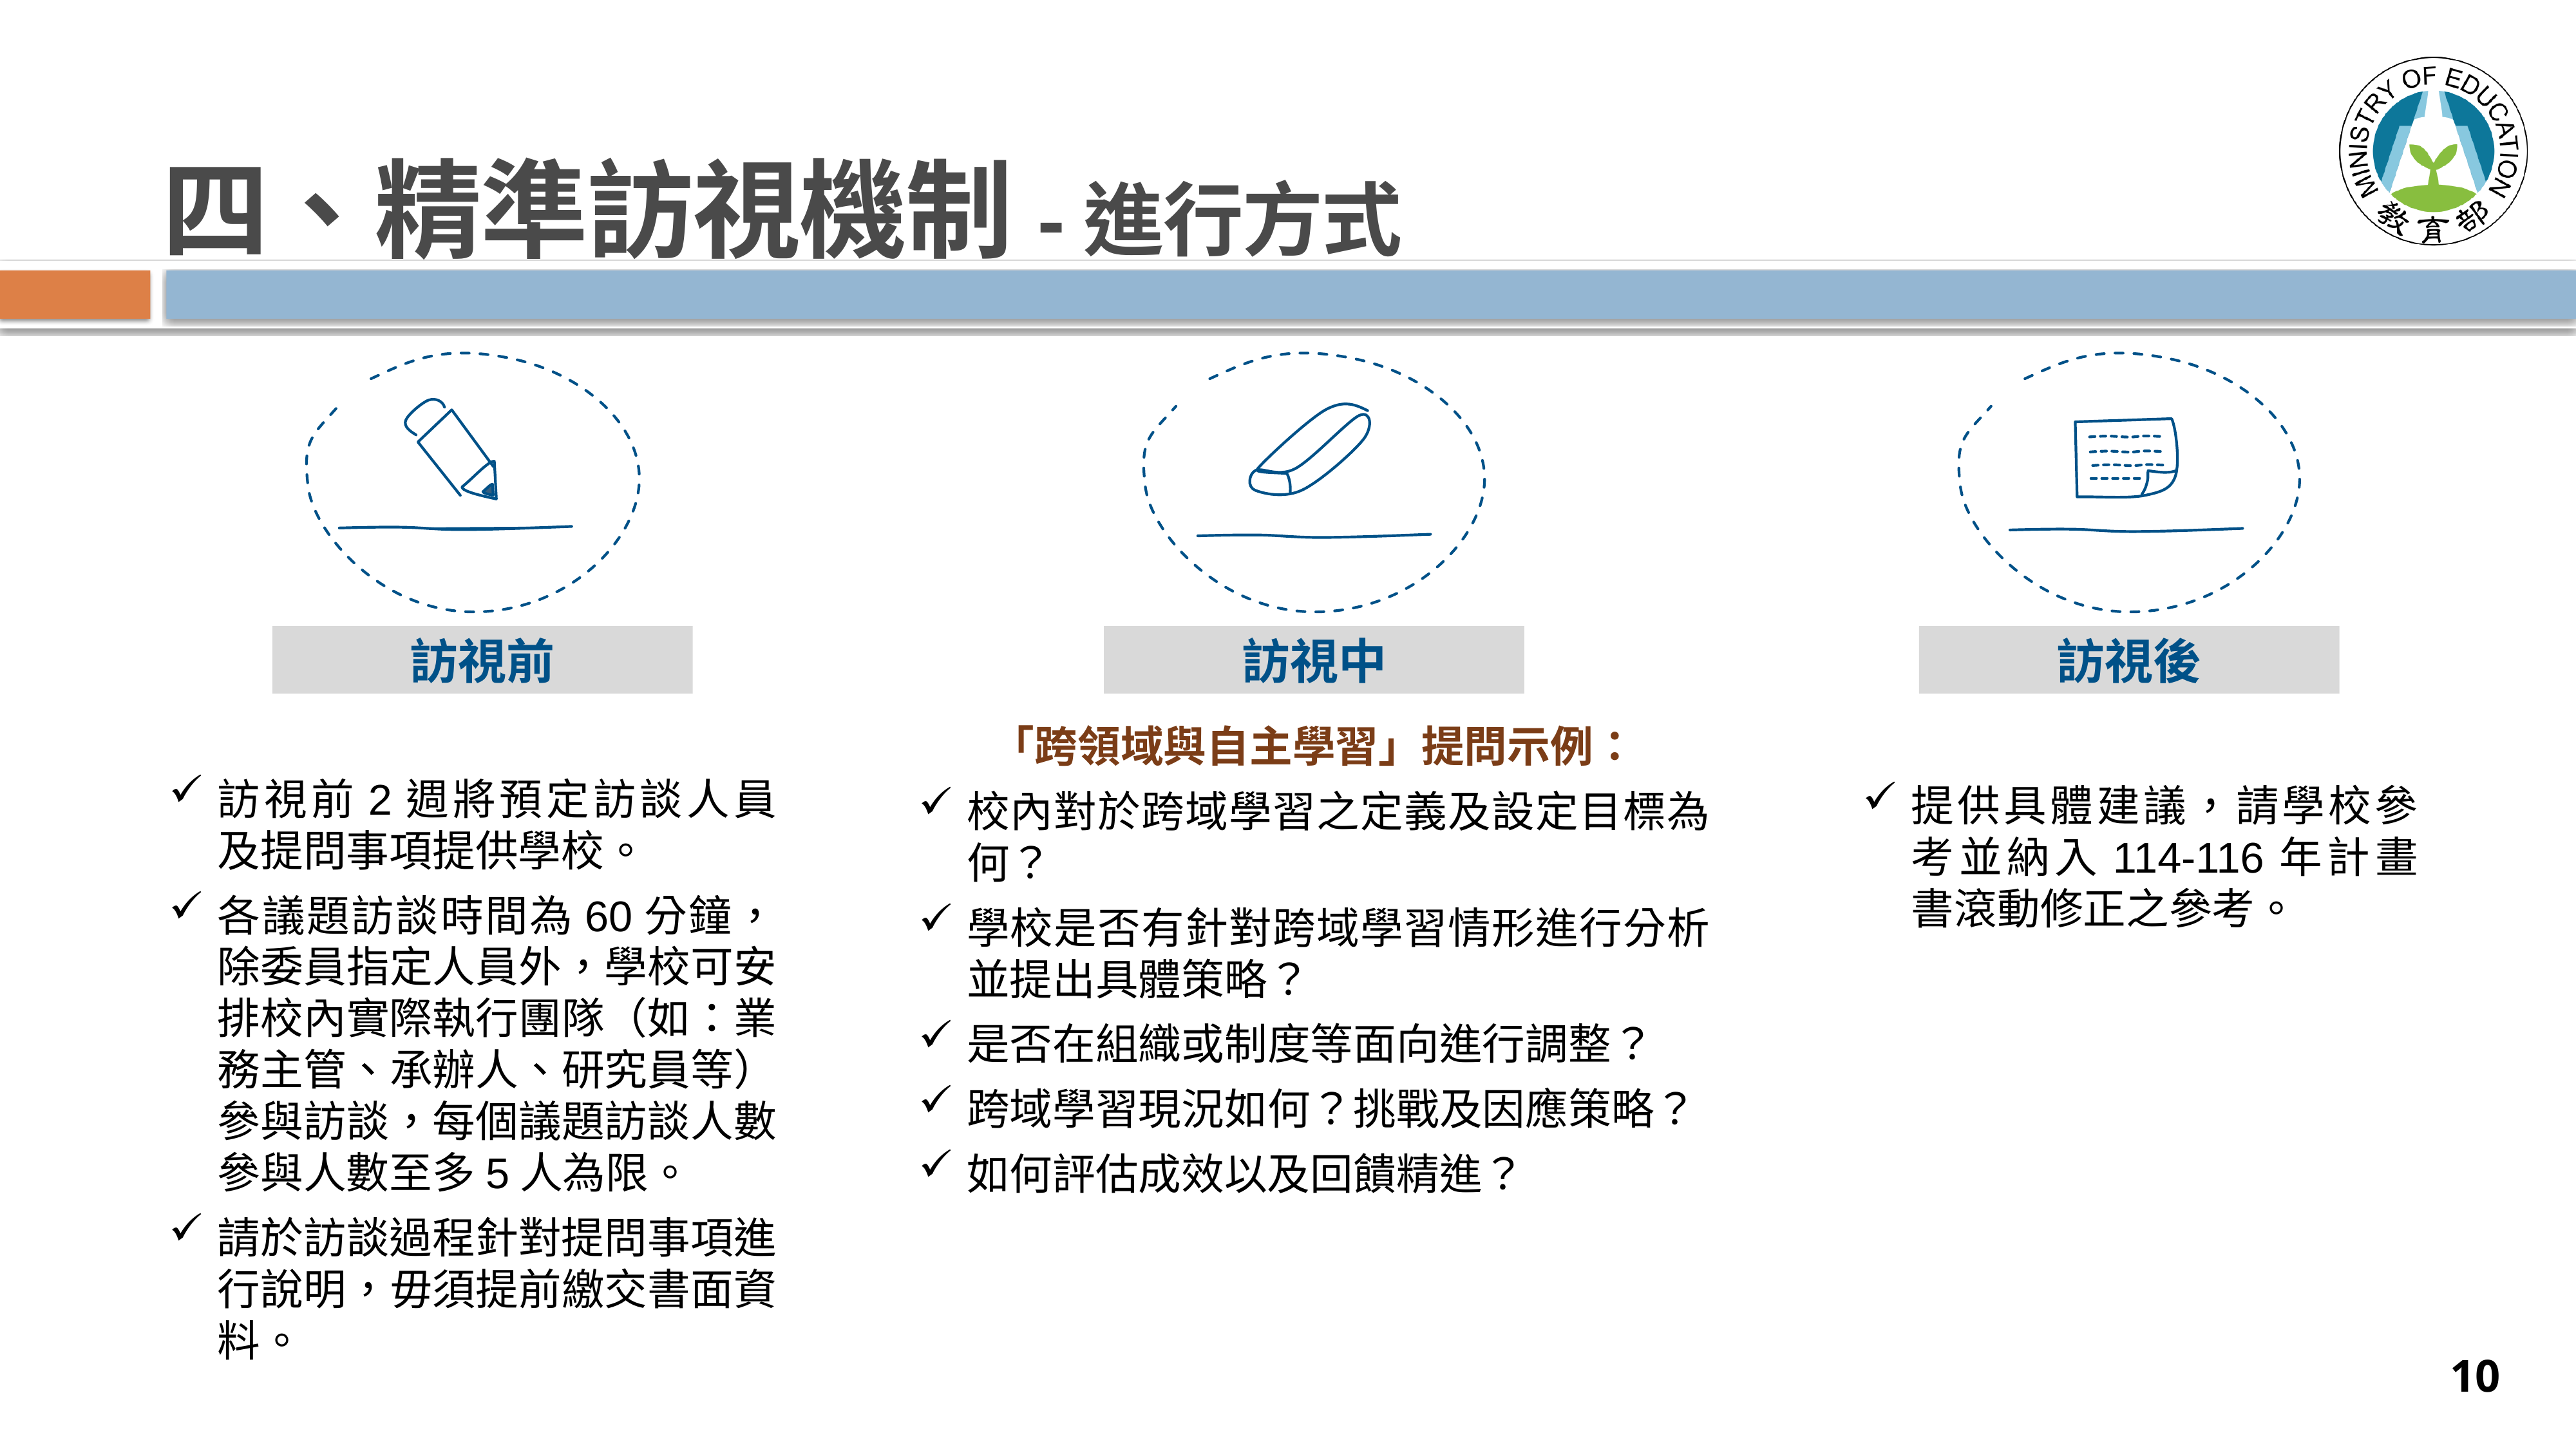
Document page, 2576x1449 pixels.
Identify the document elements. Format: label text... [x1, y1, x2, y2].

title 四、精準訪視機制-進行方式 [138, 130, 2350, 305]
text_box 提供具體建議，請學校參考並納入114-116年計畫書滾動修正之參考。 [1853, 773, 2428, 938]
text_box 訪視前2週將預定訪談人員及提問事項提供學校。 各議題訪談時間為60分鐘，除委員指定人員外，學校可安排校內實際執行團隊（如：業務主管、承辦人、研究員等）參與訪談，每個議題訪談人數參與人數至多5人為限。 請於訪談過程針對提問事項進行說明，毋須提前繳交書面資料。 [159, 767, 786, 1370]
text_box 「跨領域與自主學習」提問示例： 校內對於跨域學習之定義及設定目標為何？ 學校是否有針對跨域學習情形進行分析並提出具體策略？ 是否在組織或制度等面向進行調整？ 跨域學習現況如何？挑戰及因應策略？ 如何評估成效以及回饋精進？ [909, 714, 1720, 1204]
text_box 訪視後 [1918, 626, 2340, 694]
text_box 訪視中 [1104, 626, 1524, 694]
text_box [482, 484, 493, 496]
slide_number <編號> [2409, 1336, 2542, 1419]
picture [2339, 57, 2528, 247]
text_box 訪視前 [272, 626, 693, 694]
text_box [339, 526, 572, 530]
